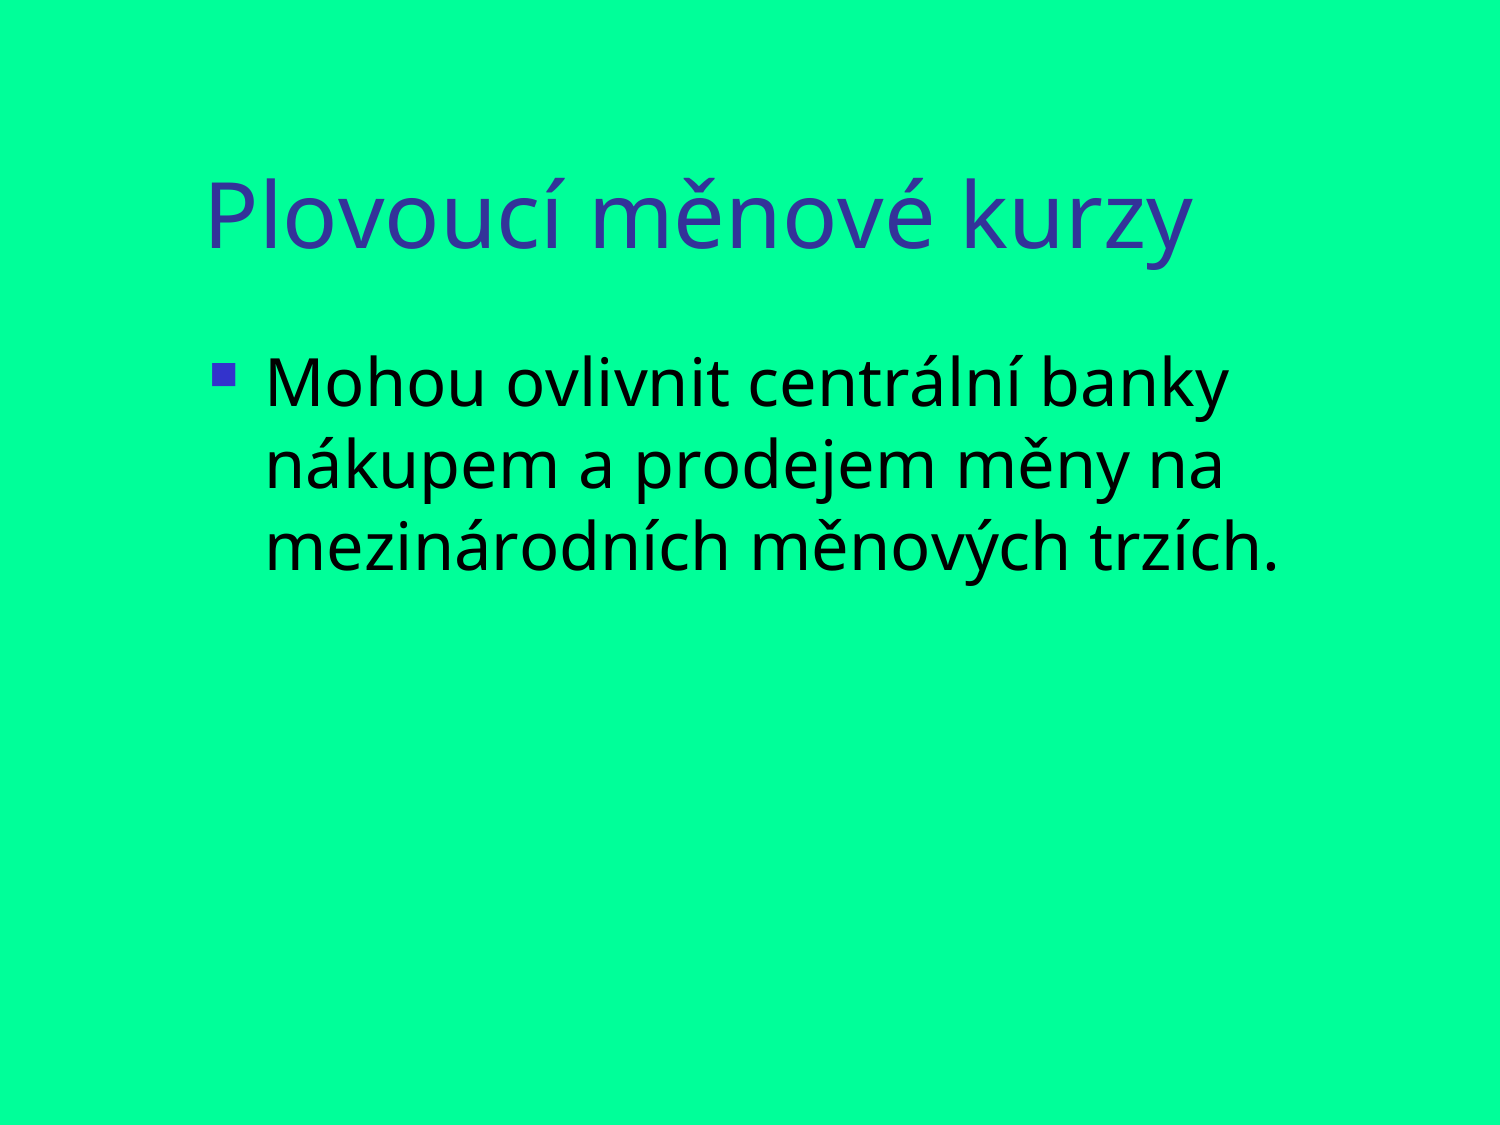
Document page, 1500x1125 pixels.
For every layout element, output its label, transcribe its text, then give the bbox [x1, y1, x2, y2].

list Mohou ovlivnit centrální banky nákupem a prodejem měny na mezinárodních měnových trzích. [193, 331, 1469, 1032]
title Plovoucí měnové kurzy [188, 35, 1467, 276]
